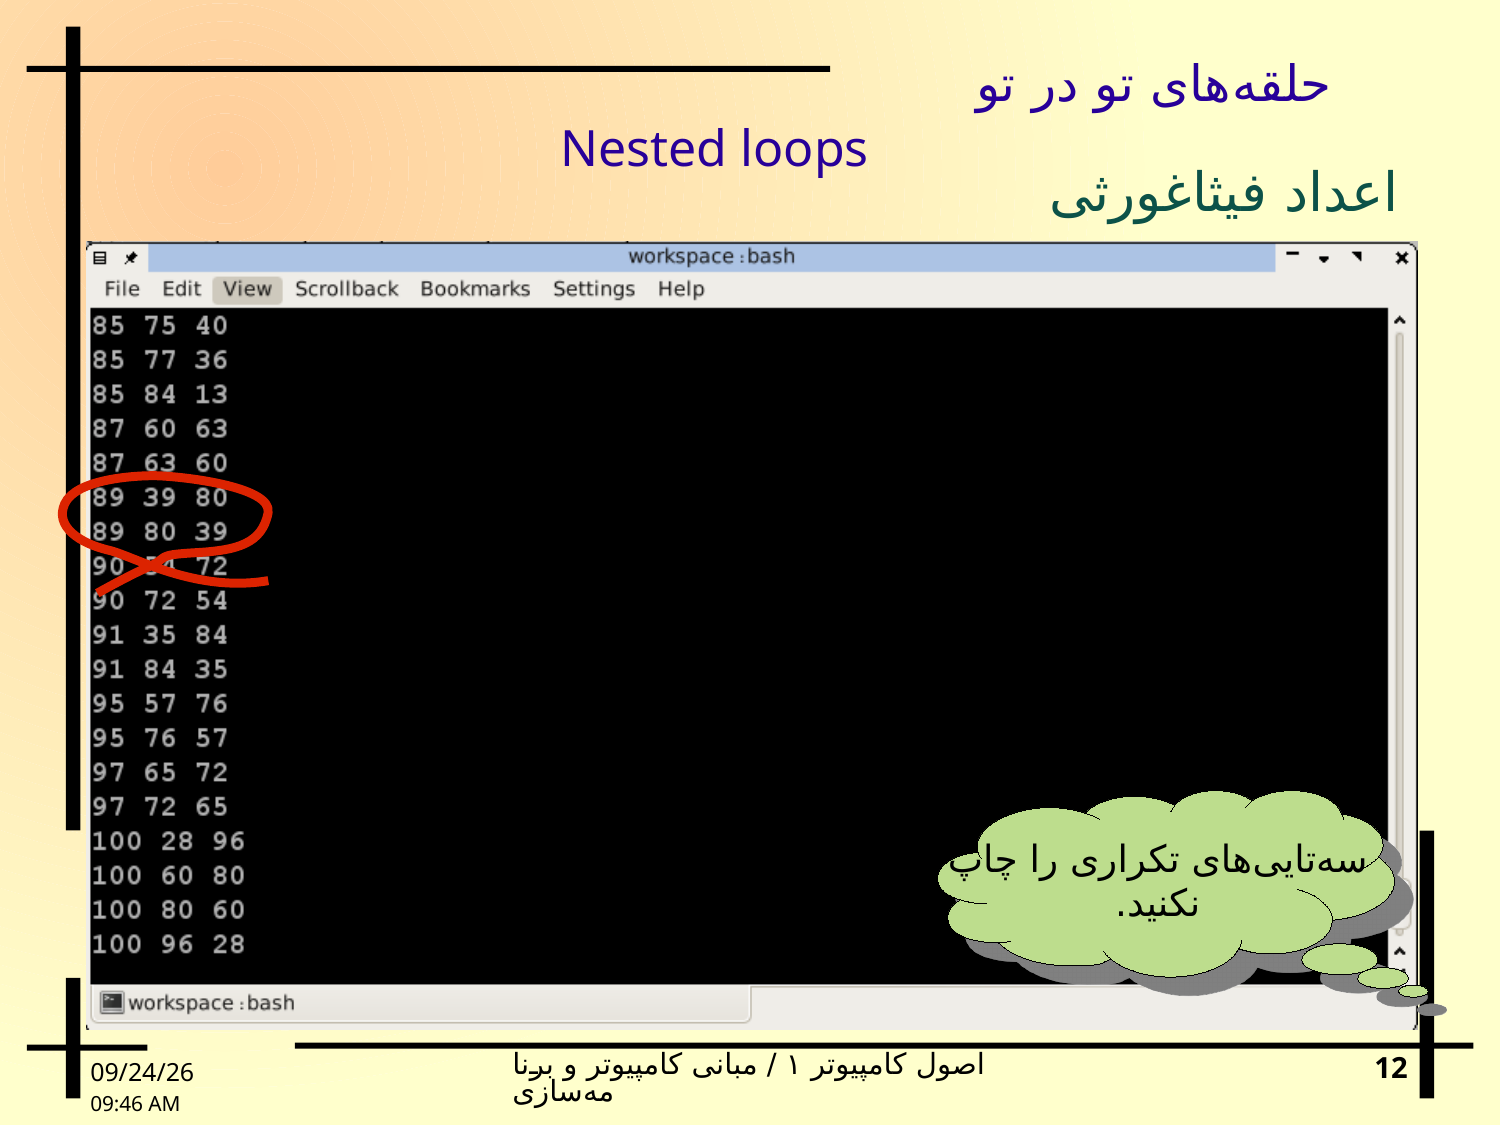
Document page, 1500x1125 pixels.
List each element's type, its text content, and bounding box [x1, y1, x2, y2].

text_box سه‌تایی‌های تکراری را چاپ نکنید. [937, 790, 1395, 978]
picture [86, 481, 263, 560]
title حلقه‌‌های تو در تو Nested loops [74, 58, 1356, 178]
text_box سه‌تایی‌های تکراری را چاپ نکنید. [1301, 943, 1429, 998]
list اعداد فیثاغورثی [135, 160, 1453, 273]
picture [86, 241, 1418, 1030]
